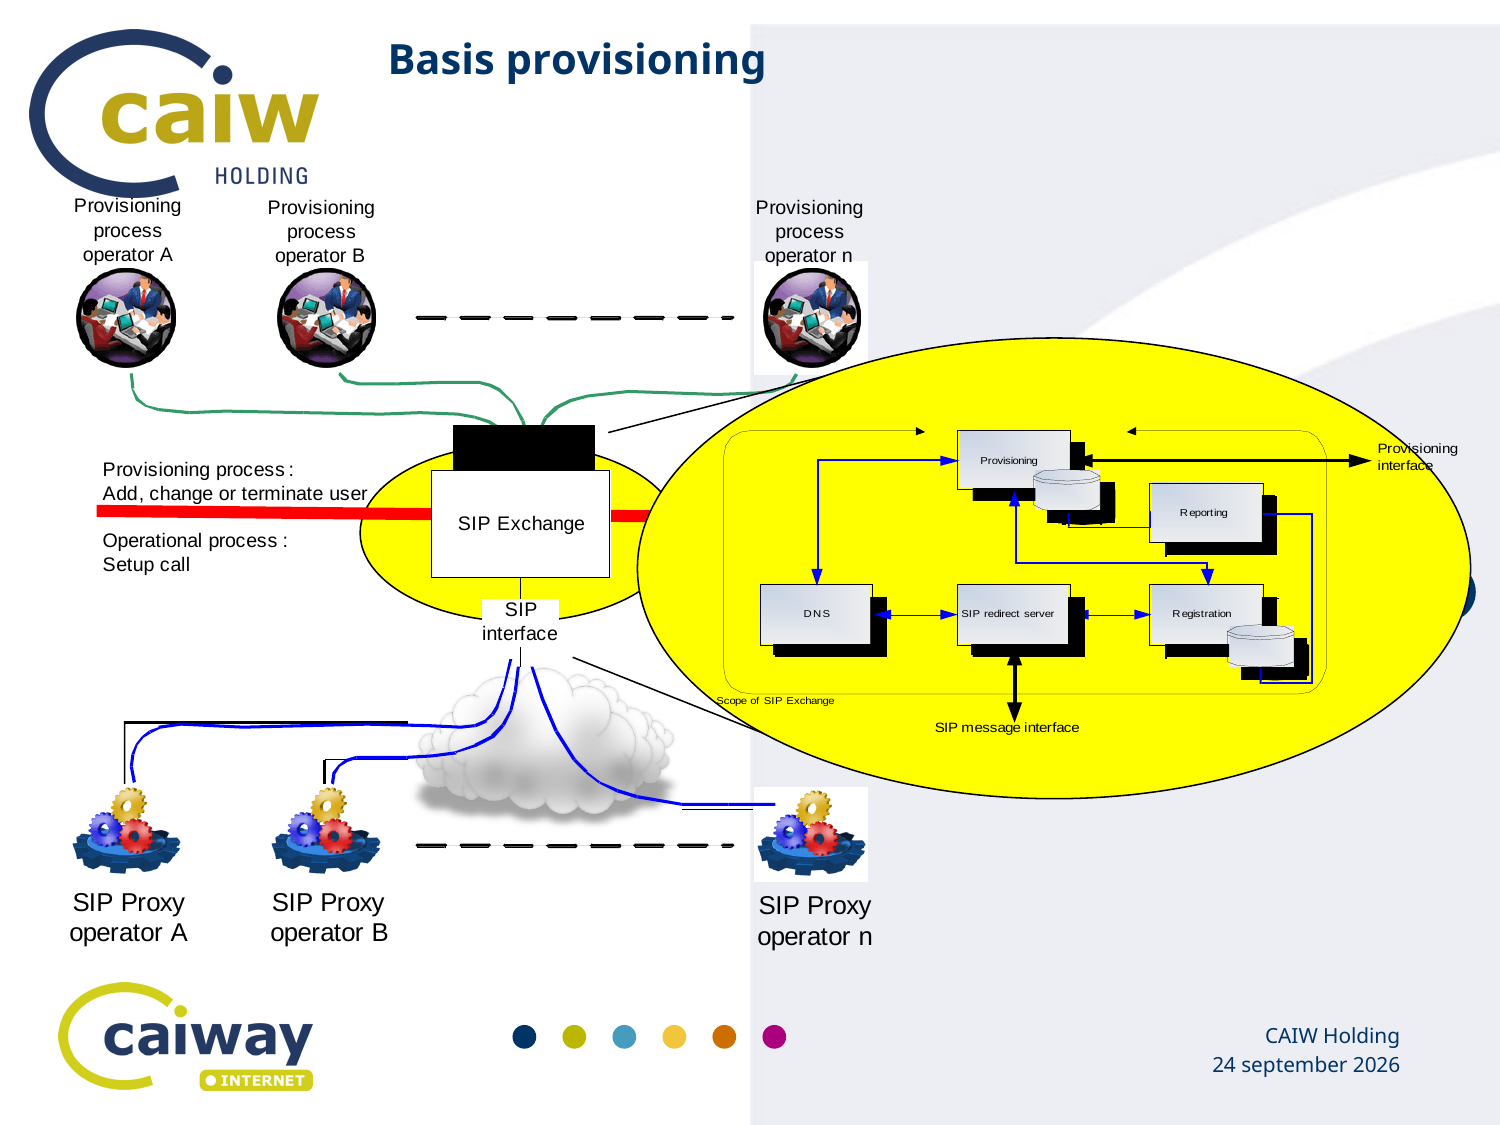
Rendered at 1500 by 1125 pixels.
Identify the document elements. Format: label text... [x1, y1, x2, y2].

list [1135, 611, 1149, 619]
list [1152, 569, 1308, 683]
list [958, 585, 1088, 719]
list [760, 585, 891, 656]
list [99, 275, 1401, 938]
list [941, 611, 955, 619]
picture [29, 24, 1500, 1125]
title Basis provisioning [387, 29, 1400, 230]
picture [58, 982, 313, 1091]
list [960, 431, 1366, 527]
list [812, 569, 822, 582]
list [1150, 483, 1276, 554]
list [941, 457, 957, 465]
